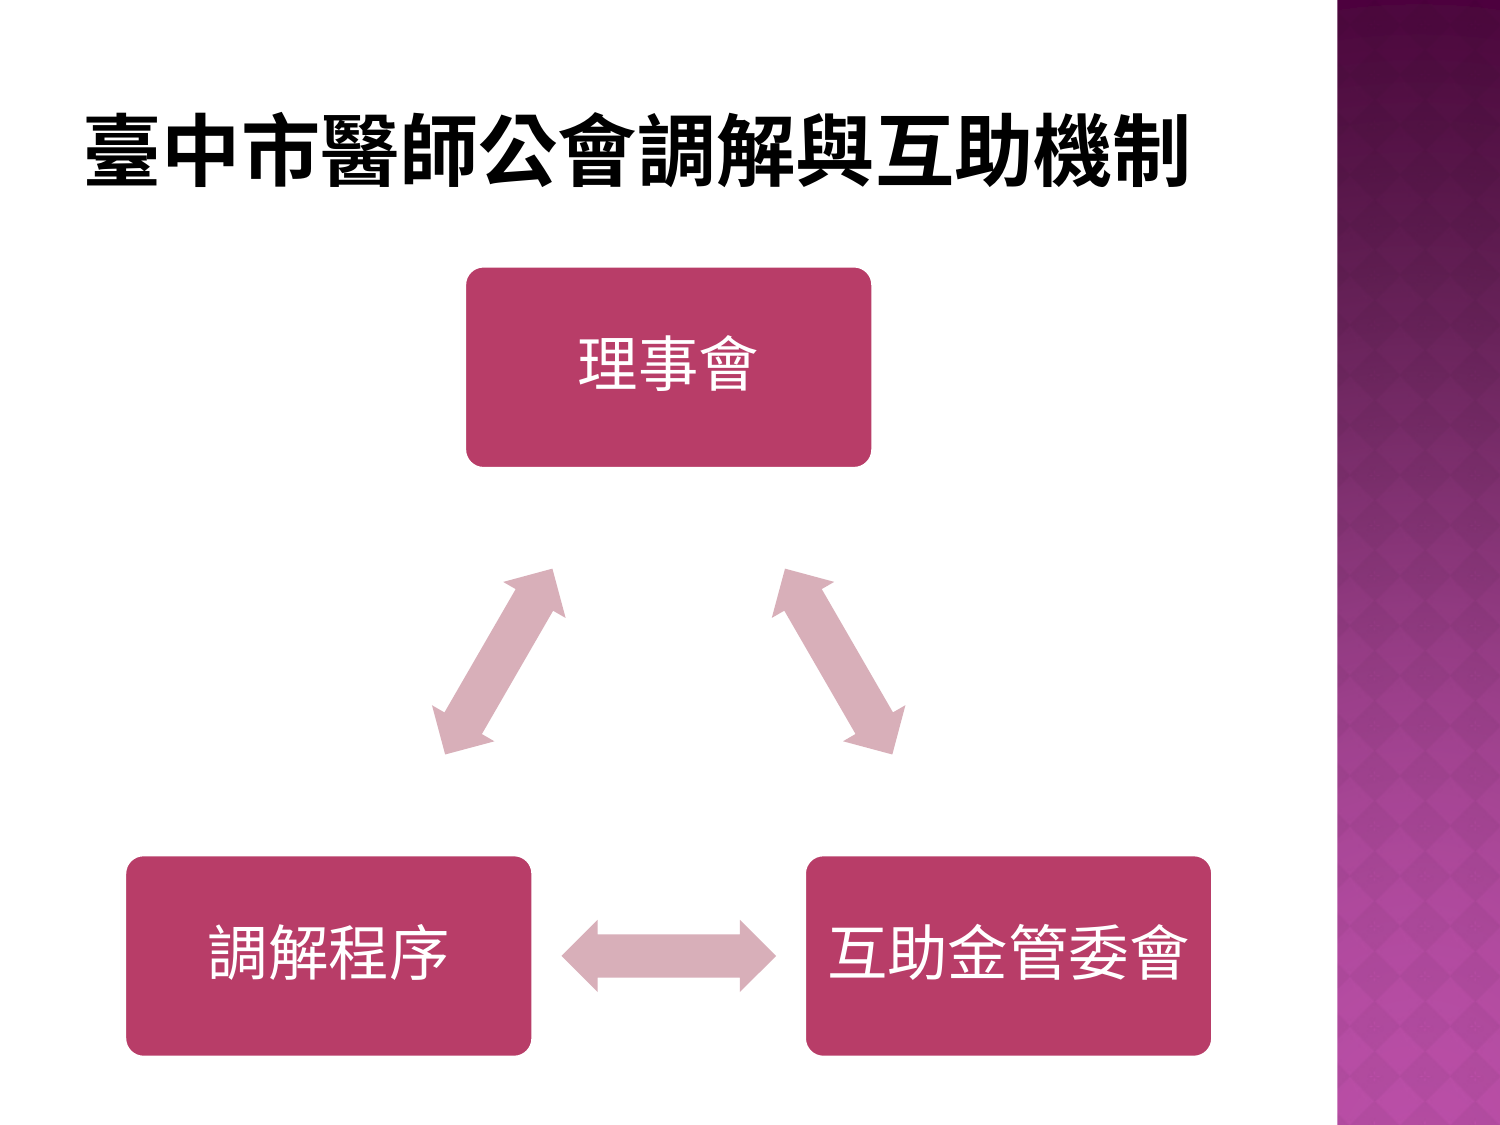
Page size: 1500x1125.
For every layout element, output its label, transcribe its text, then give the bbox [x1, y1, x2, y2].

title 臺中市醫師公會調解與互助機制 [75, 52, 1263, 197]
text_box 理事會 [462, 264, 875, 471]
text_box [431, 568, 566, 755]
text_box 調解程序 [122, 853, 535, 1059]
text_box [771, 568, 906, 755]
text_box [561, 919, 777, 993]
text_box 互助金管委會 [802, 853, 1215, 1059]
